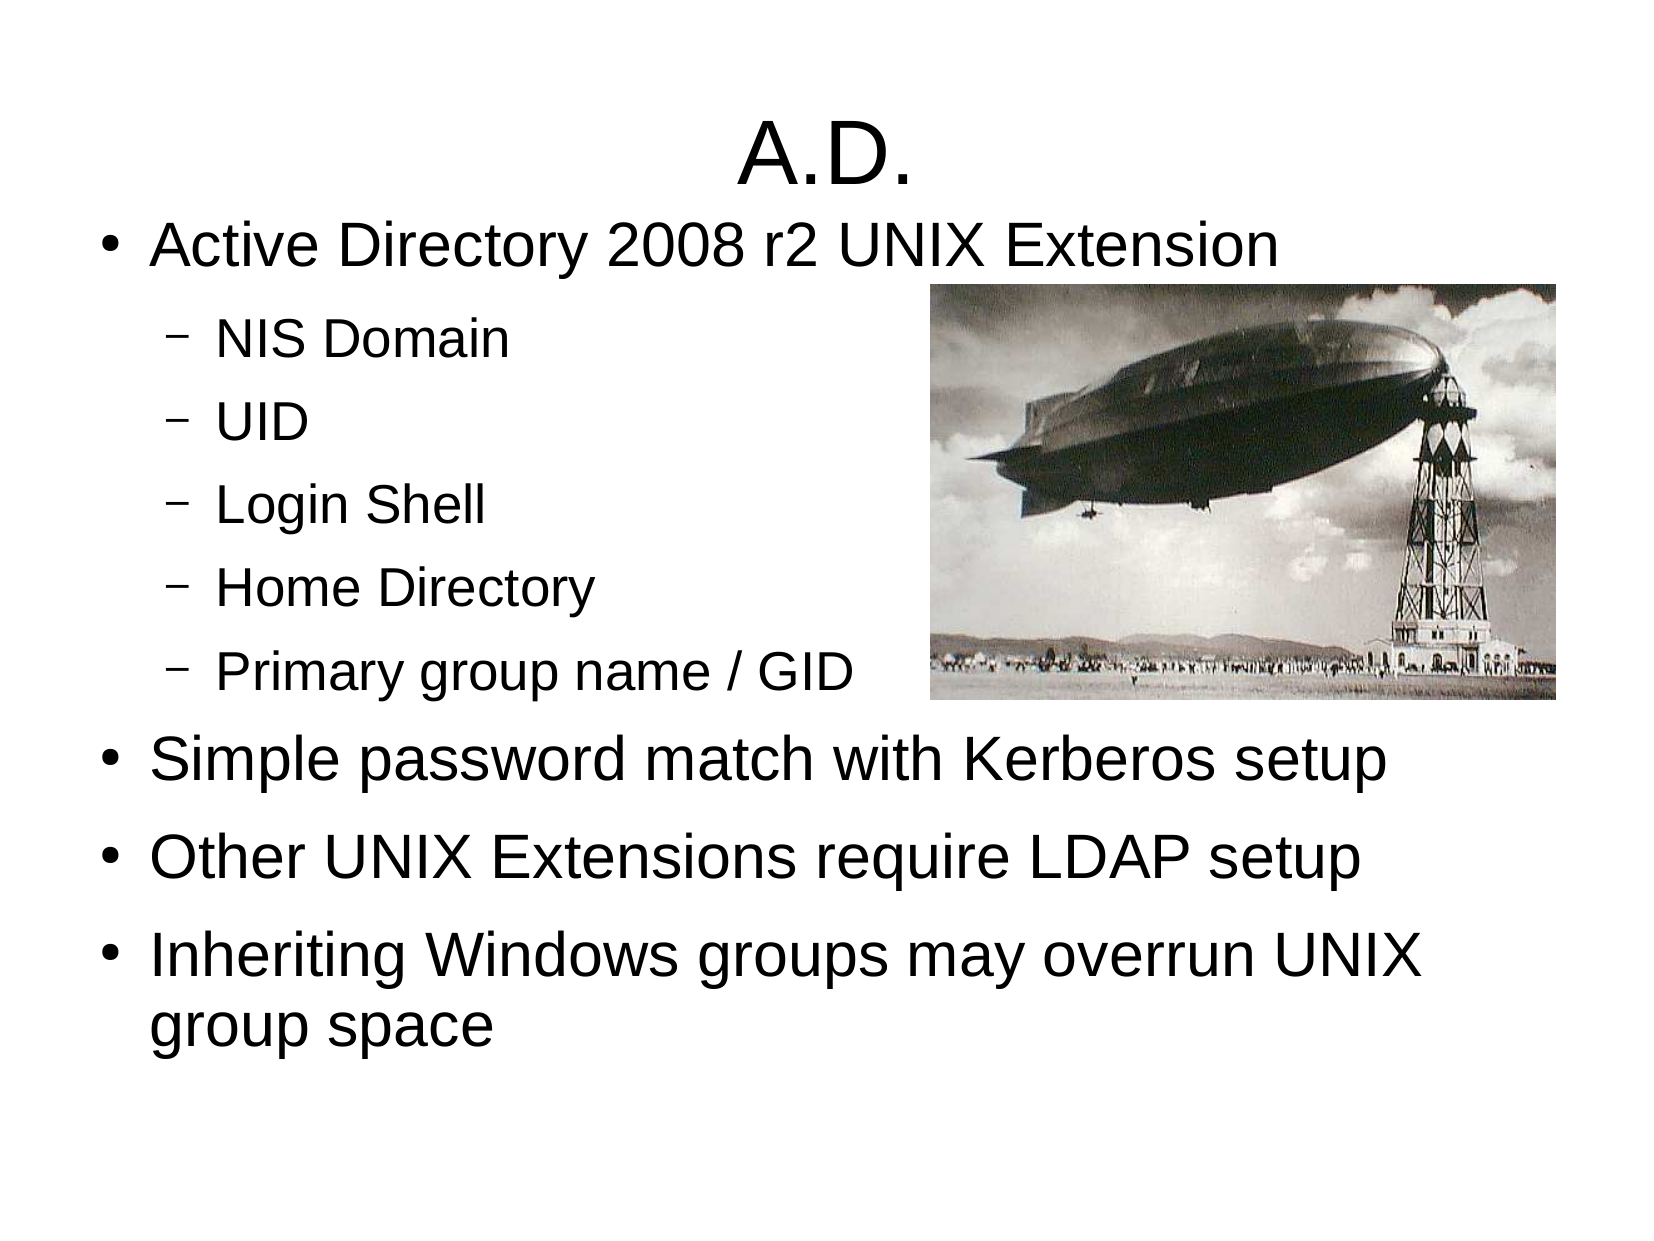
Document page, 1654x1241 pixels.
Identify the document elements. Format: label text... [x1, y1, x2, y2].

title A.D. [82, 49, 1571, 210]
picture [930, 284, 1556, 700]
list Active Directory 2008 r2 UNIX Extension NIS Domain UID Login Shell Home Directory Primary group name / GID Simple password match with Kerberos setup Other UNIX Extensions require LDAP setup Inheriting Windows groups may overrun UNIX group space [82, 210, 1571, 1066]
